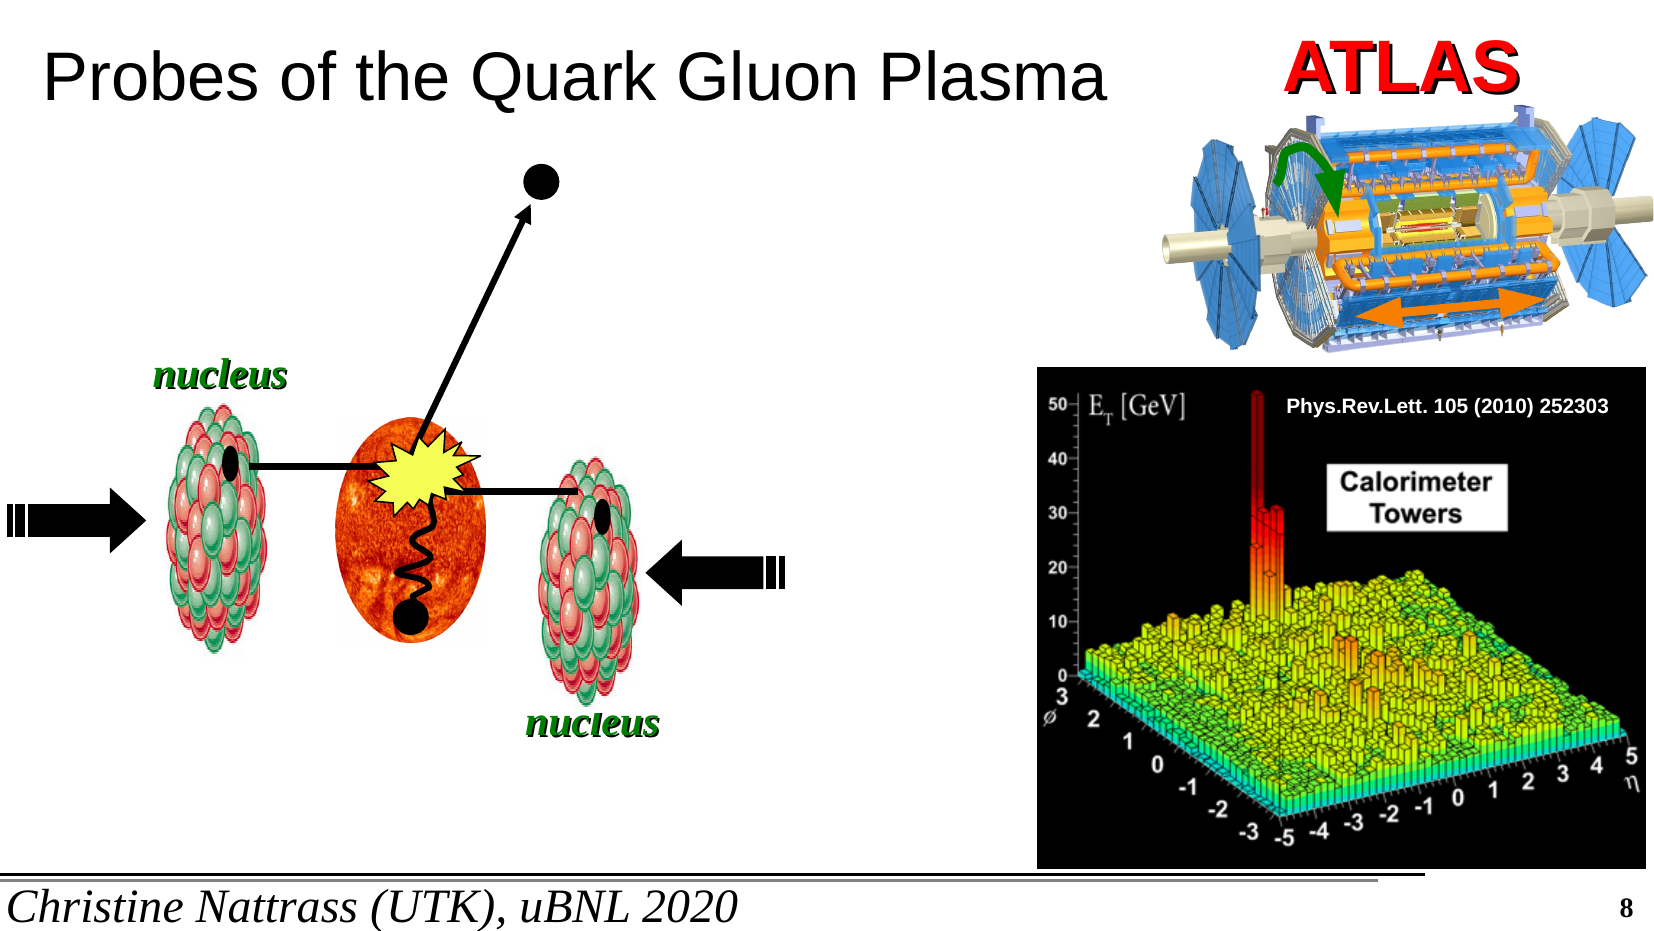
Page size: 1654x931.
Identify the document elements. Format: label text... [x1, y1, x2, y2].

text_box [222, 446, 238, 481]
text_box [594, 499, 610, 535]
text_box [767, 557, 776, 588]
text_box [8, 505, 12, 536]
text_box nucleus [510, 690, 675, 753]
text_box [780, 557, 784, 588]
picture [164, 405, 270, 660]
text_box [393, 599, 429, 635]
picture [423, 417, 486, 488]
picture [335, 470, 486, 643]
picture [1037, 37, 1654, 869]
title Probes of the Quark Gluon Plasma [29, 15, 1122, 139]
text_box ATLAS [1211, 18, 1593, 115]
picture [536, 442, 642, 713]
text_box [646, 541, 763, 605]
text_box [368, 429, 481, 517]
text_box nucleus [138, 342, 303, 405]
text_box [28, 489, 146, 552]
picture [335, 417, 425, 463]
text_box [16, 505, 25, 536]
text_box [524, 164, 559, 200]
